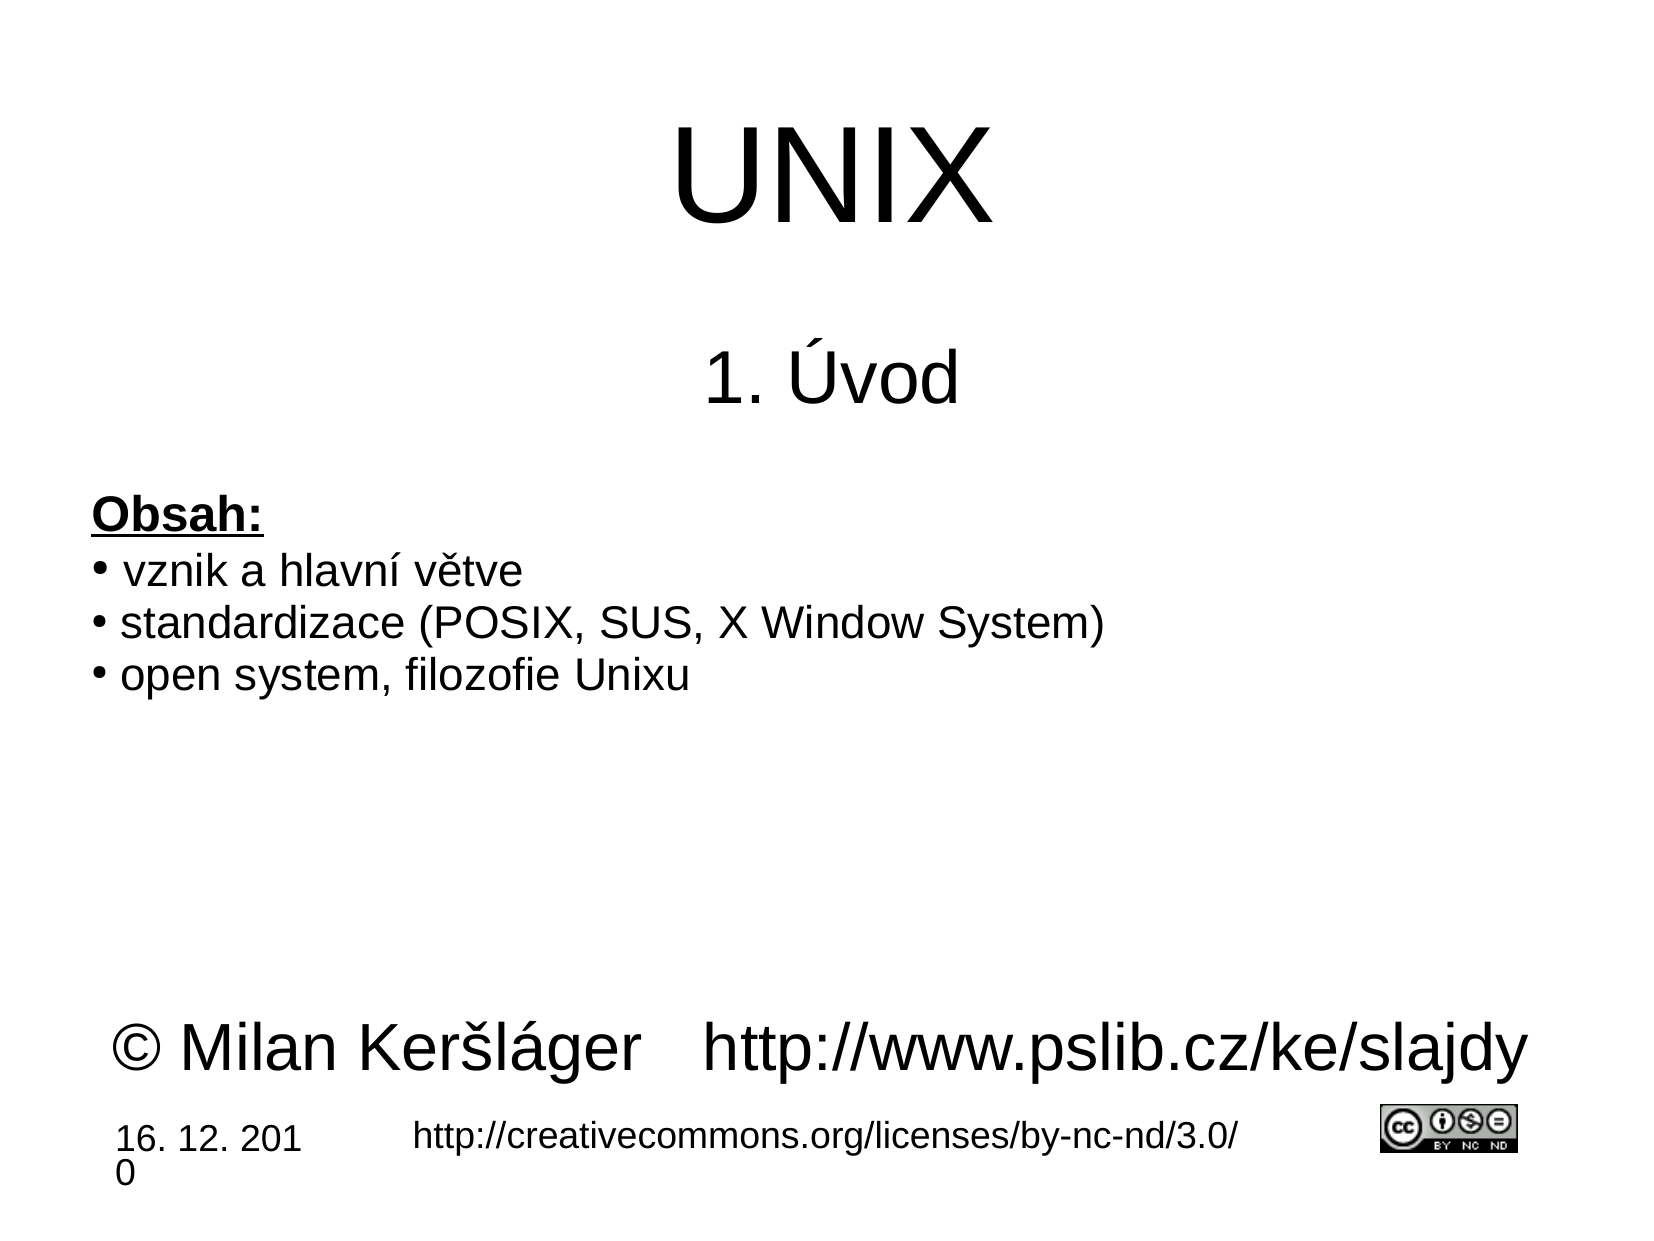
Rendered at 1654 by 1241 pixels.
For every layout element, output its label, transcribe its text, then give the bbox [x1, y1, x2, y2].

text_box http://creativecommons.org/licenses/by-nc-nd/3.0/ [339, 1107, 1313, 1165]
picture [1380, 1104, 1518, 1153]
title UNIX 1. Úvod [88, 56, 1577, 461]
list © Milan Keršláger http://www.pslib.cz/ke/slajdy [76, 1009, 1565, 1087]
text_box 16.12.2010 [100, 1110, 337, 1168]
text_box Obsah: vznik a hlavní větve standardizace (POSIX, SUS, X Window System) open system, filozofie Unixu [76, 478, 1583, 708]
